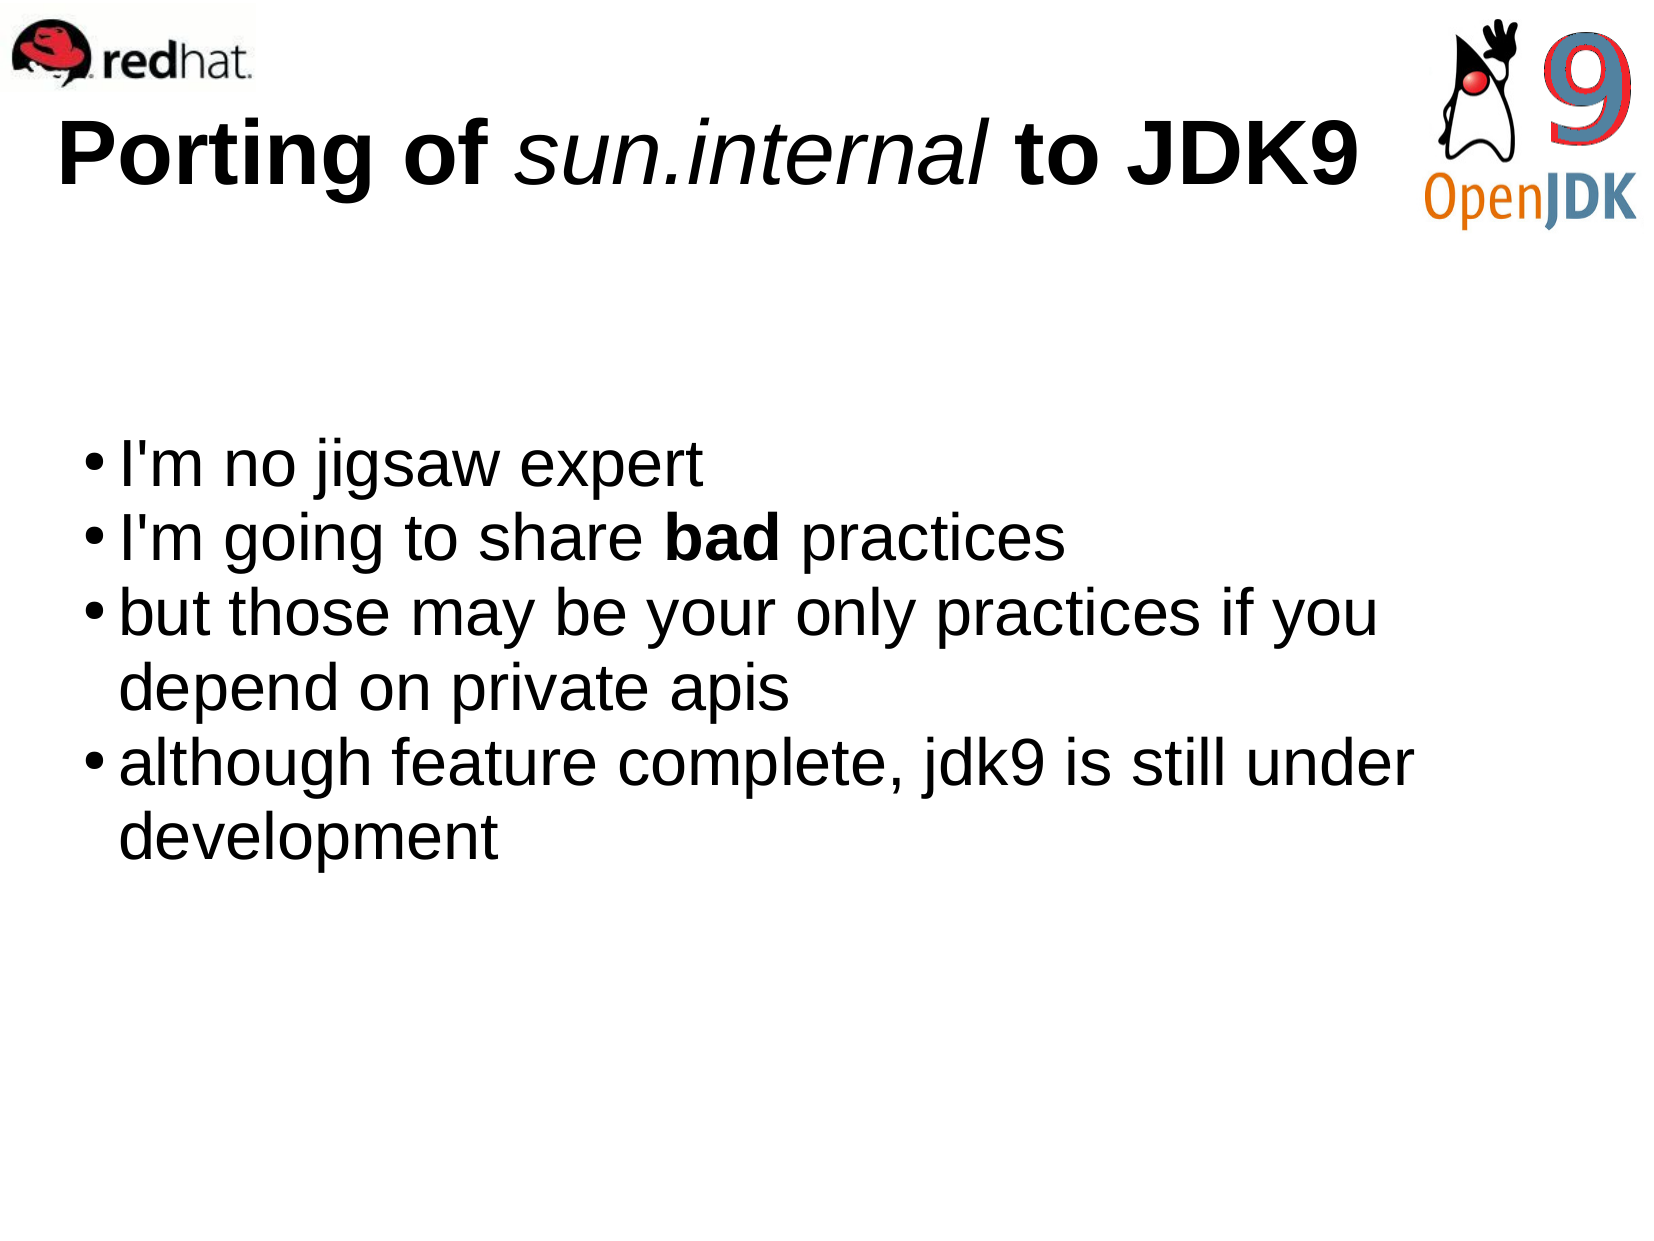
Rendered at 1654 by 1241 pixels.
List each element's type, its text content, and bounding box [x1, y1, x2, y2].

subtitle I'm no jigsaw expert I'm going to share bad practices but those may be your only practices if you depend on private apis although feature complete, jdk9 is still under development [82, 201, 1571, 1099]
title Porting of sun.internal to JDK9 [0, 49, 1410, 257]
picture [1410, 4, 1651, 245]
picture [0, 3, 256, 92]
